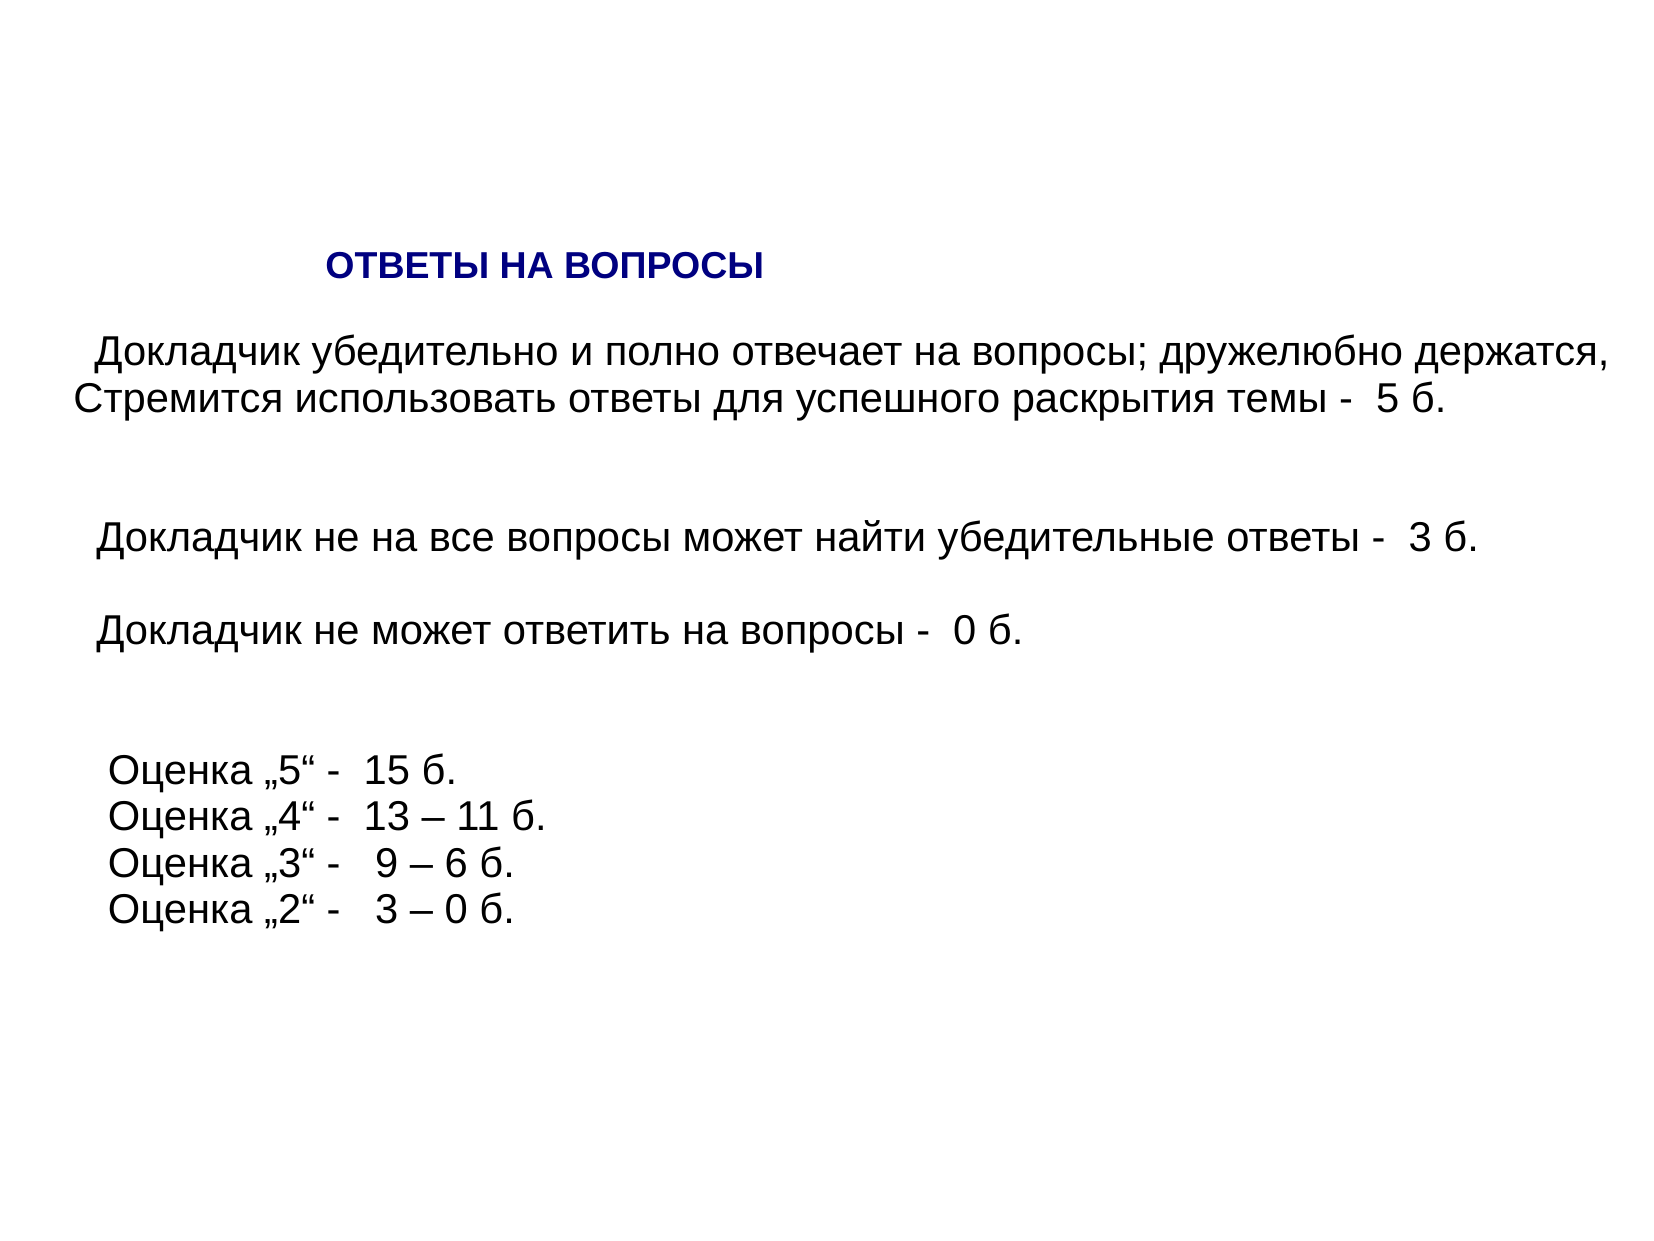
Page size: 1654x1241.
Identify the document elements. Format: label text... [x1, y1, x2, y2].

text_box ОТВЕТЫ НА ВОПРОСЫ Докладчик убедительно и полно отвечает на вопросы; дружелюбно держатся, Стремится использовать ответы для успешного раскрытия темы - 5 б. Докладчик не на все вопросы может найти убедительные ответы - 3 б. Докладчик не может ответить на вопросы - 0 б. Оценка „5“ - 15 б. Оценка „4“ - 13 – 11 б. Оценка „3“ - 9 – 6 б. Оценка „2“ - 3 – 0 б. [58, 236, 1625, 945]
